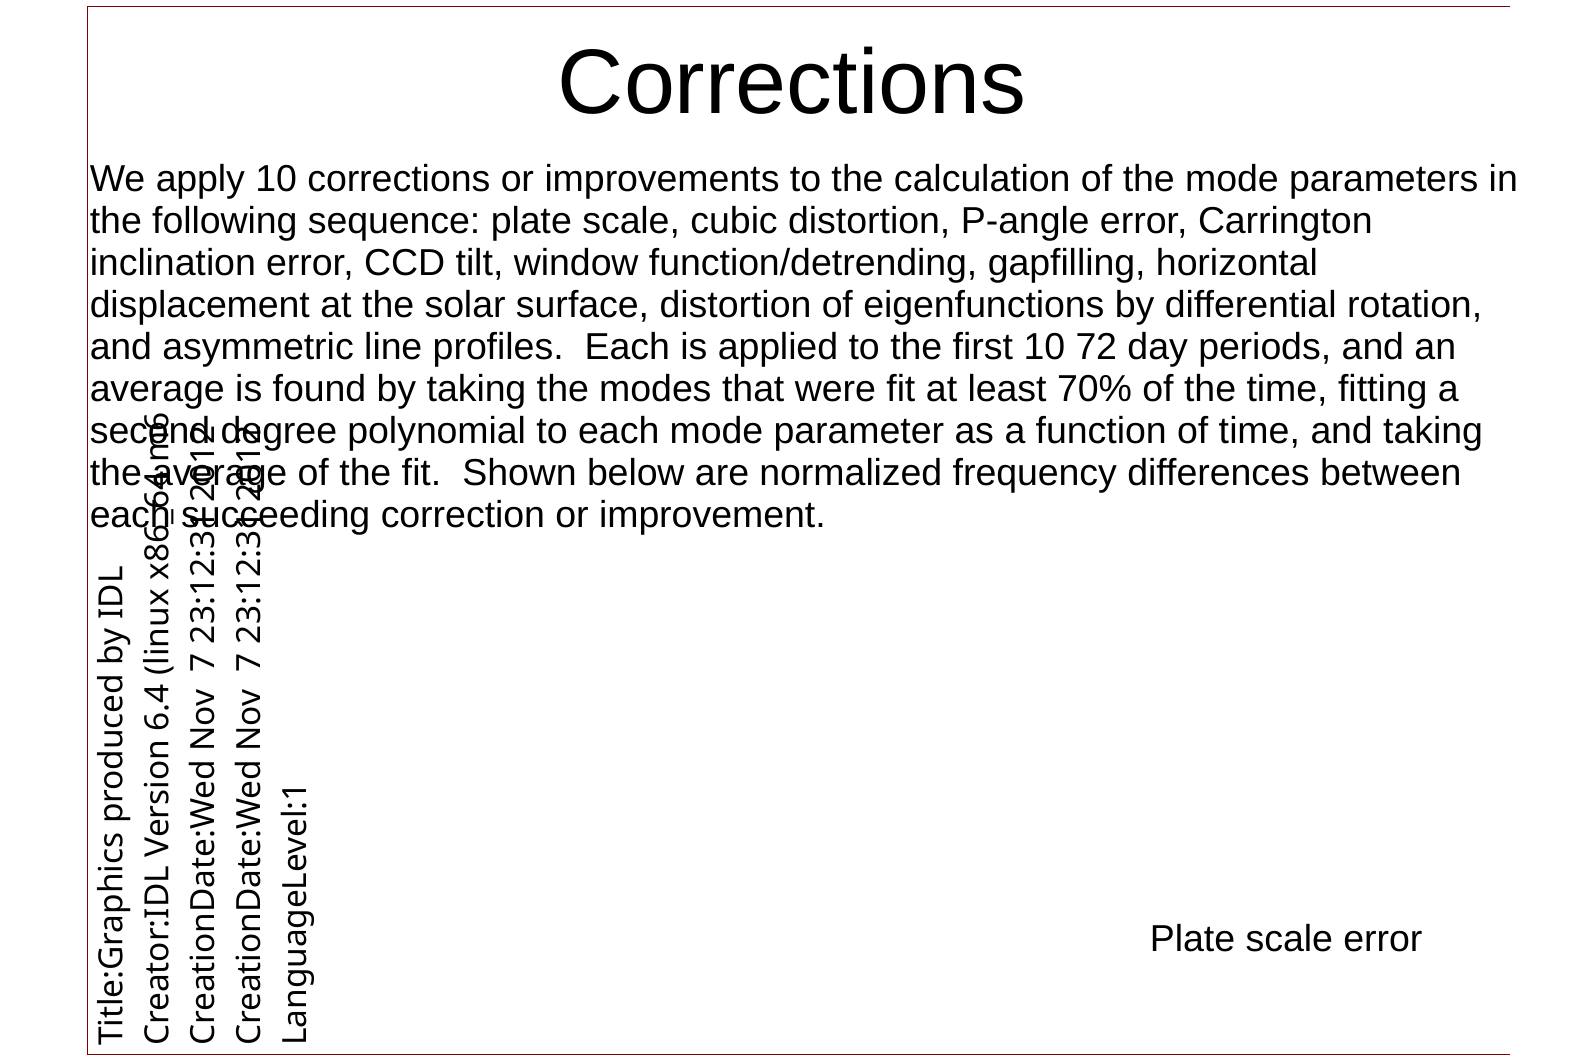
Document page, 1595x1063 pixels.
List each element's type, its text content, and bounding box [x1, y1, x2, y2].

picture [84, 543, 1510, 1057]
title Corrections [75, 0, 1510, 150]
text_box Plate scale error [1135, 909, 1465, 970]
text_box We apply 10 corrections or improvements to the calculation of the mode parameters in the following sequence: plate scale, cubic distortion, P-angle error, Carrington inclination error, CCD tilt, window function/detrending, gapfilling, horizontal displacement at the solar surface, distortion of eigenfunctions by differential rotation, and asymmetric line profiles. Each is applied to the first 10 72 day periods, and an average is found by taking the modes that were fit at least 70% of the time, fitting a second degree polynomial to each mode parameter as a function of time, and taking the average of the fit. Shown below are normalized frequency differences between each succeeding correction or improvement. [75, 150, 1538, 543]
